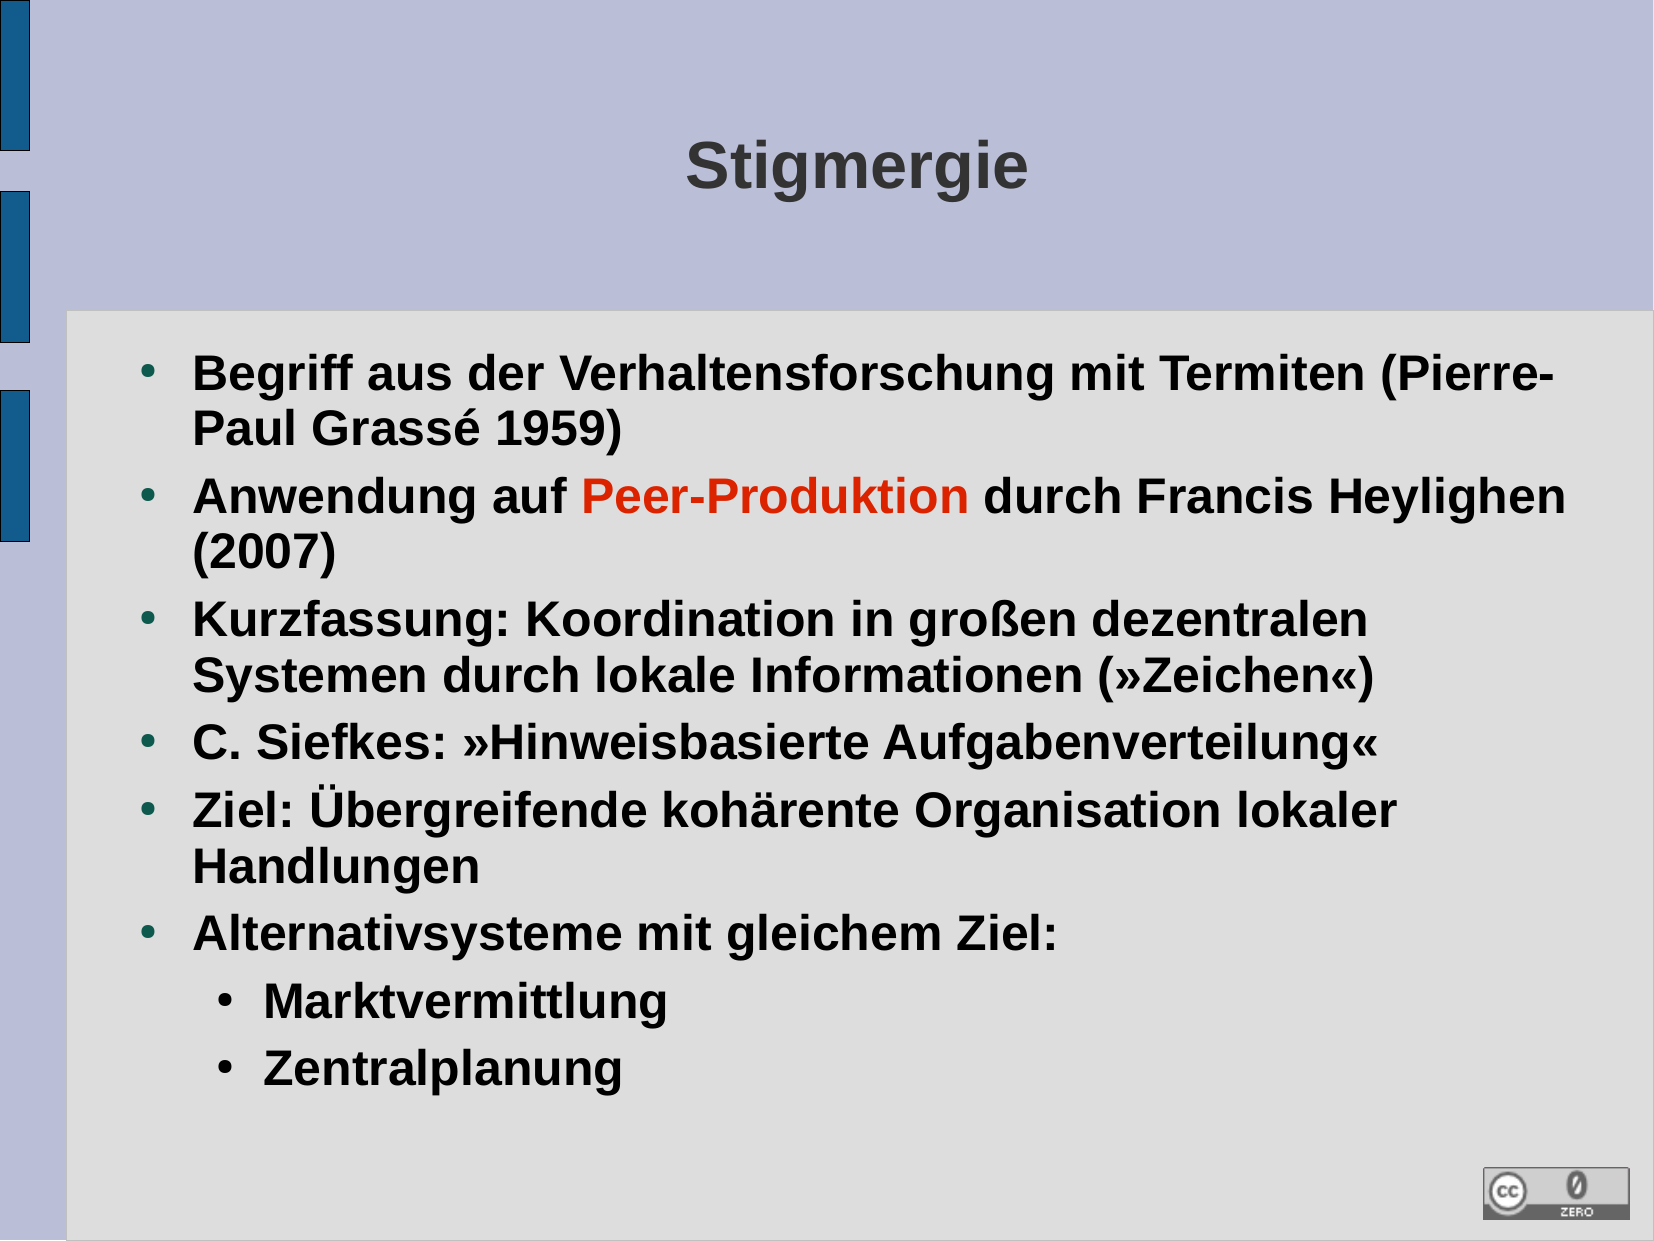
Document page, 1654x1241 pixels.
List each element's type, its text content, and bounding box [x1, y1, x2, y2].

picture [1483, 1167, 1630, 1220]
list Begriff aus der Verhaltensforschung mit Termiten (Pierre-Paul Grassé 1959) Anwendung auf Peer-Produktion durch Francis Heylighen (2007) Kurzfassung: Koordination in großen dezentralen Systemen durch lokale Informationen (»Zeichen«) C. Siefkes: »Hinweisbasierte Aufgabenverteilung« Ziel: Übergreifende kohärente Organisation lokaler Handlungen Alternativsysteme mit gleichem Ziel: Marktvermittlung Zentralplanung [121, 344, 1595, 1152]
title Stigmergie [121, 61, 1595, 269]
